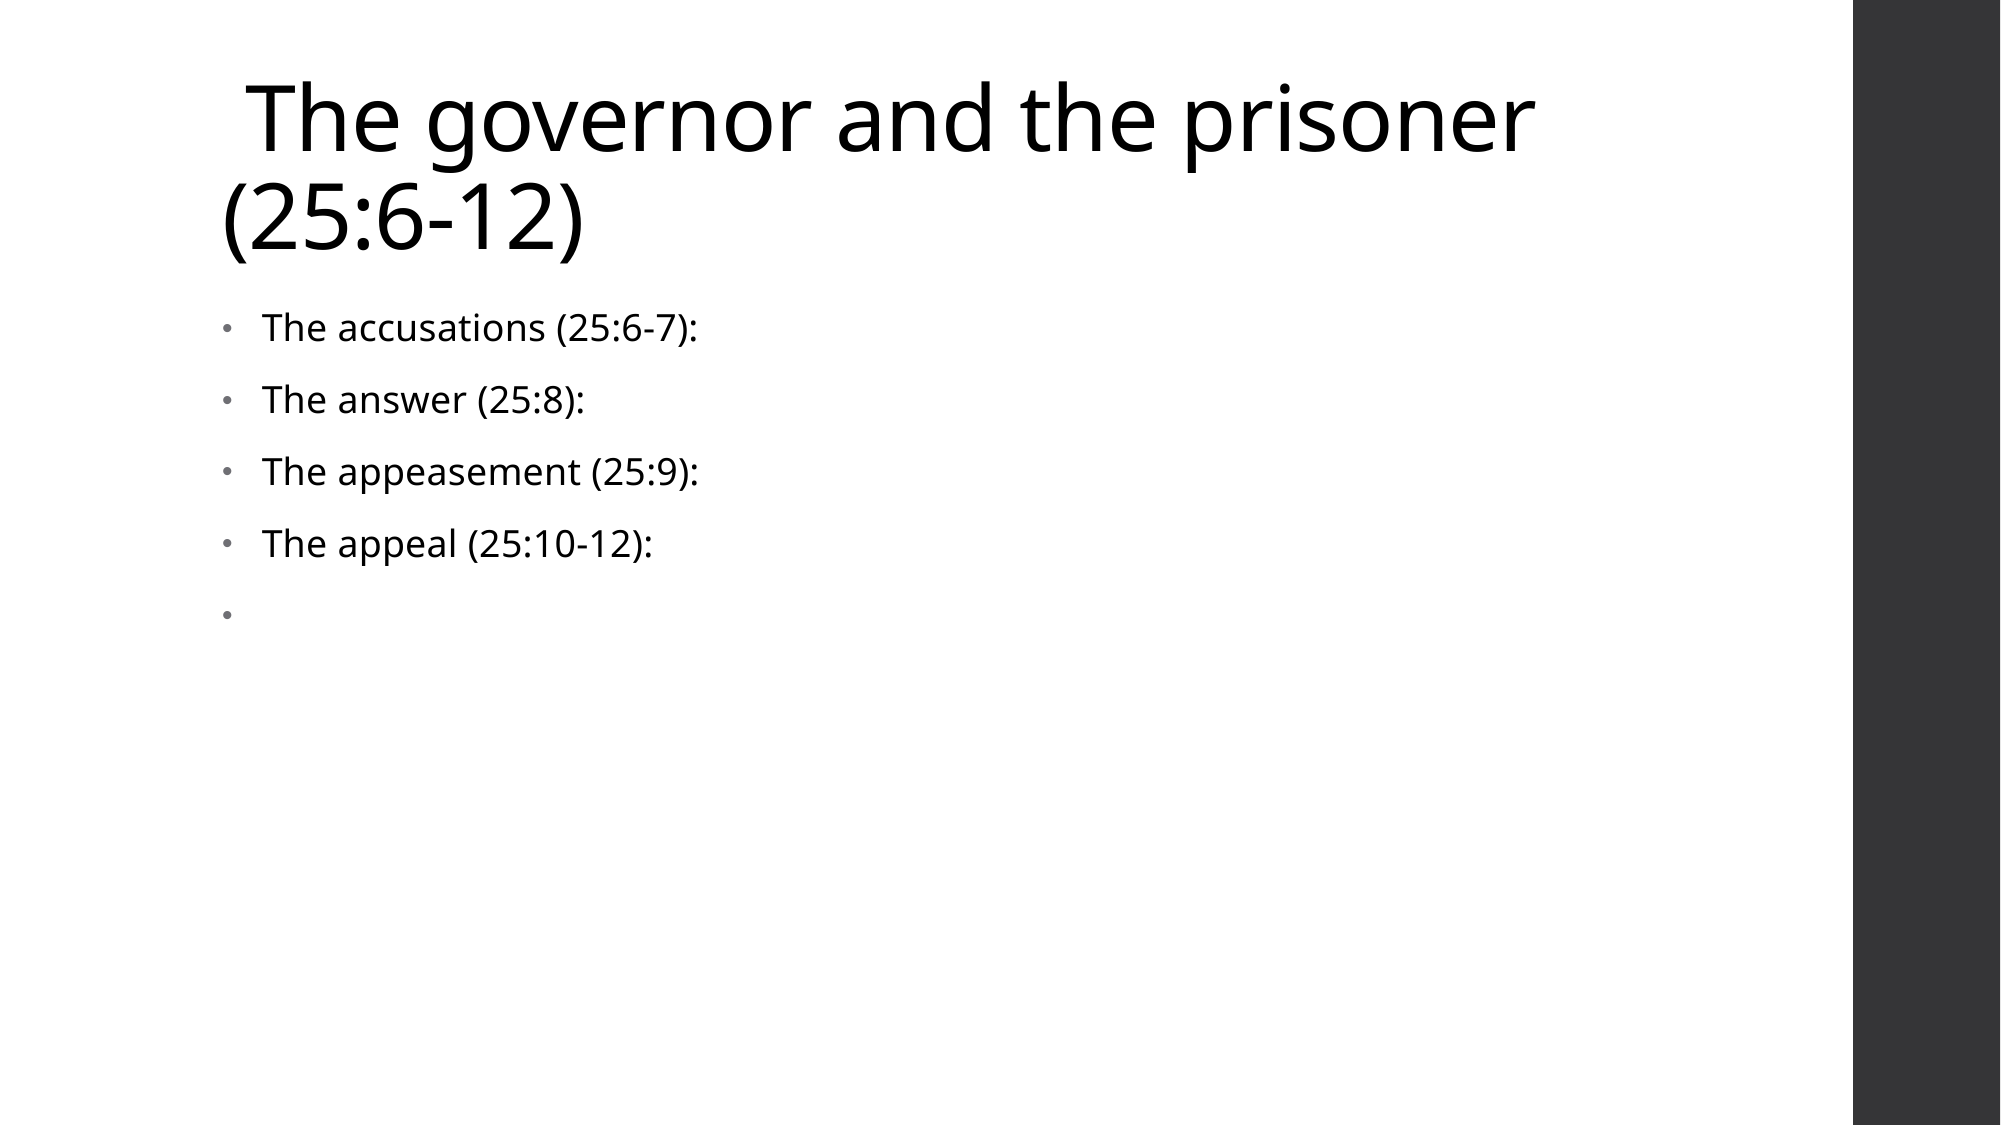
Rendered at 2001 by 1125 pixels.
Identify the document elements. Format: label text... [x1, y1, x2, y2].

list The accusations (25:6-7): The answer (25:8): The appeasement (25:9): The appeal (25:10-12): [206, 299, 1617, 1014]
title The governor and the prisoner (25:6-12) [206, 60, 1797, 278]
